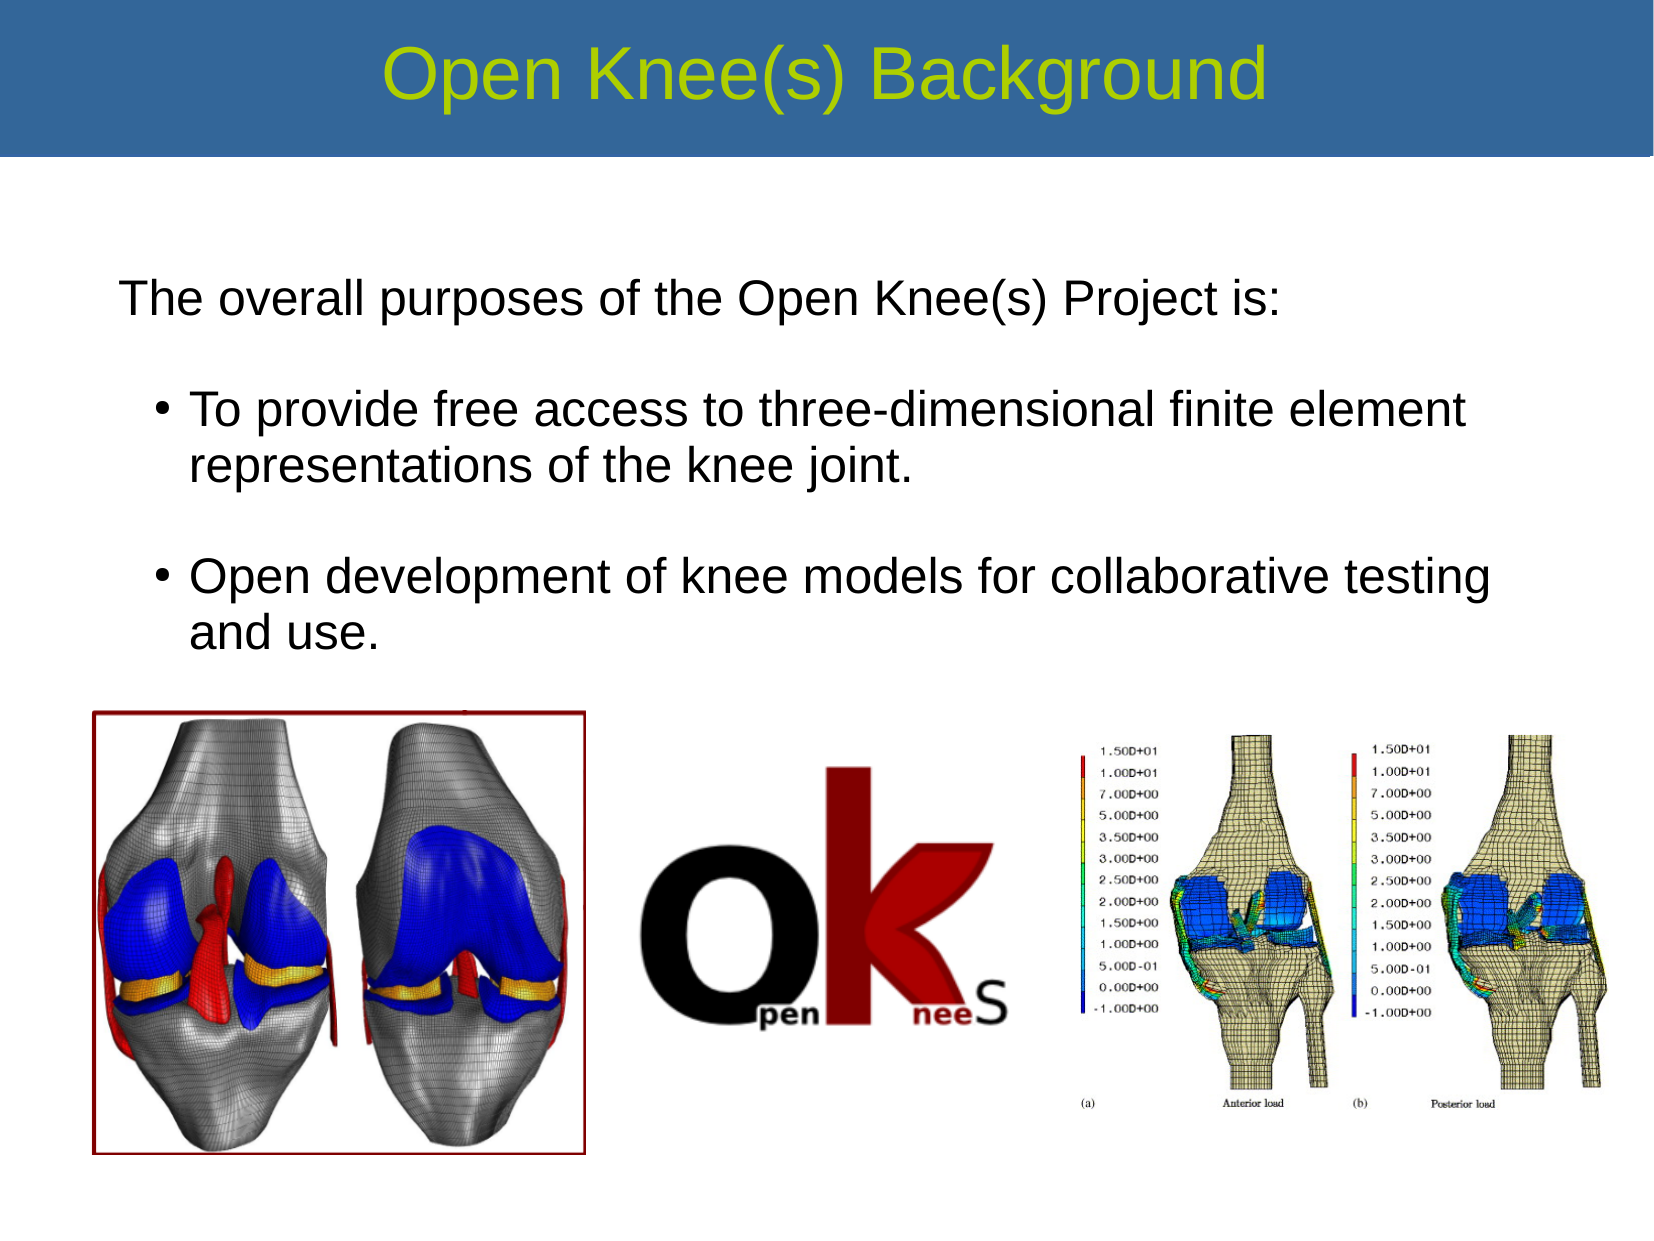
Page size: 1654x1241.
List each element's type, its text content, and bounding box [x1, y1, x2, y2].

picture [1080, 734, 1609, 1111]
text_box Open Knee(s) Background [0, 24, 1651, 123]
picture [631, 754, 1023, 1043]
text_box [0, 0, 1654, 156]
picture [90, 710, 586, 1156]
subtitle The overall purposes of the Open Knee(s) Project is: To provide free access to three-dimensional finite element representations of the knee joint. Open development of knee models for collaborative testing and use. [82, 240, 1571, 691]
